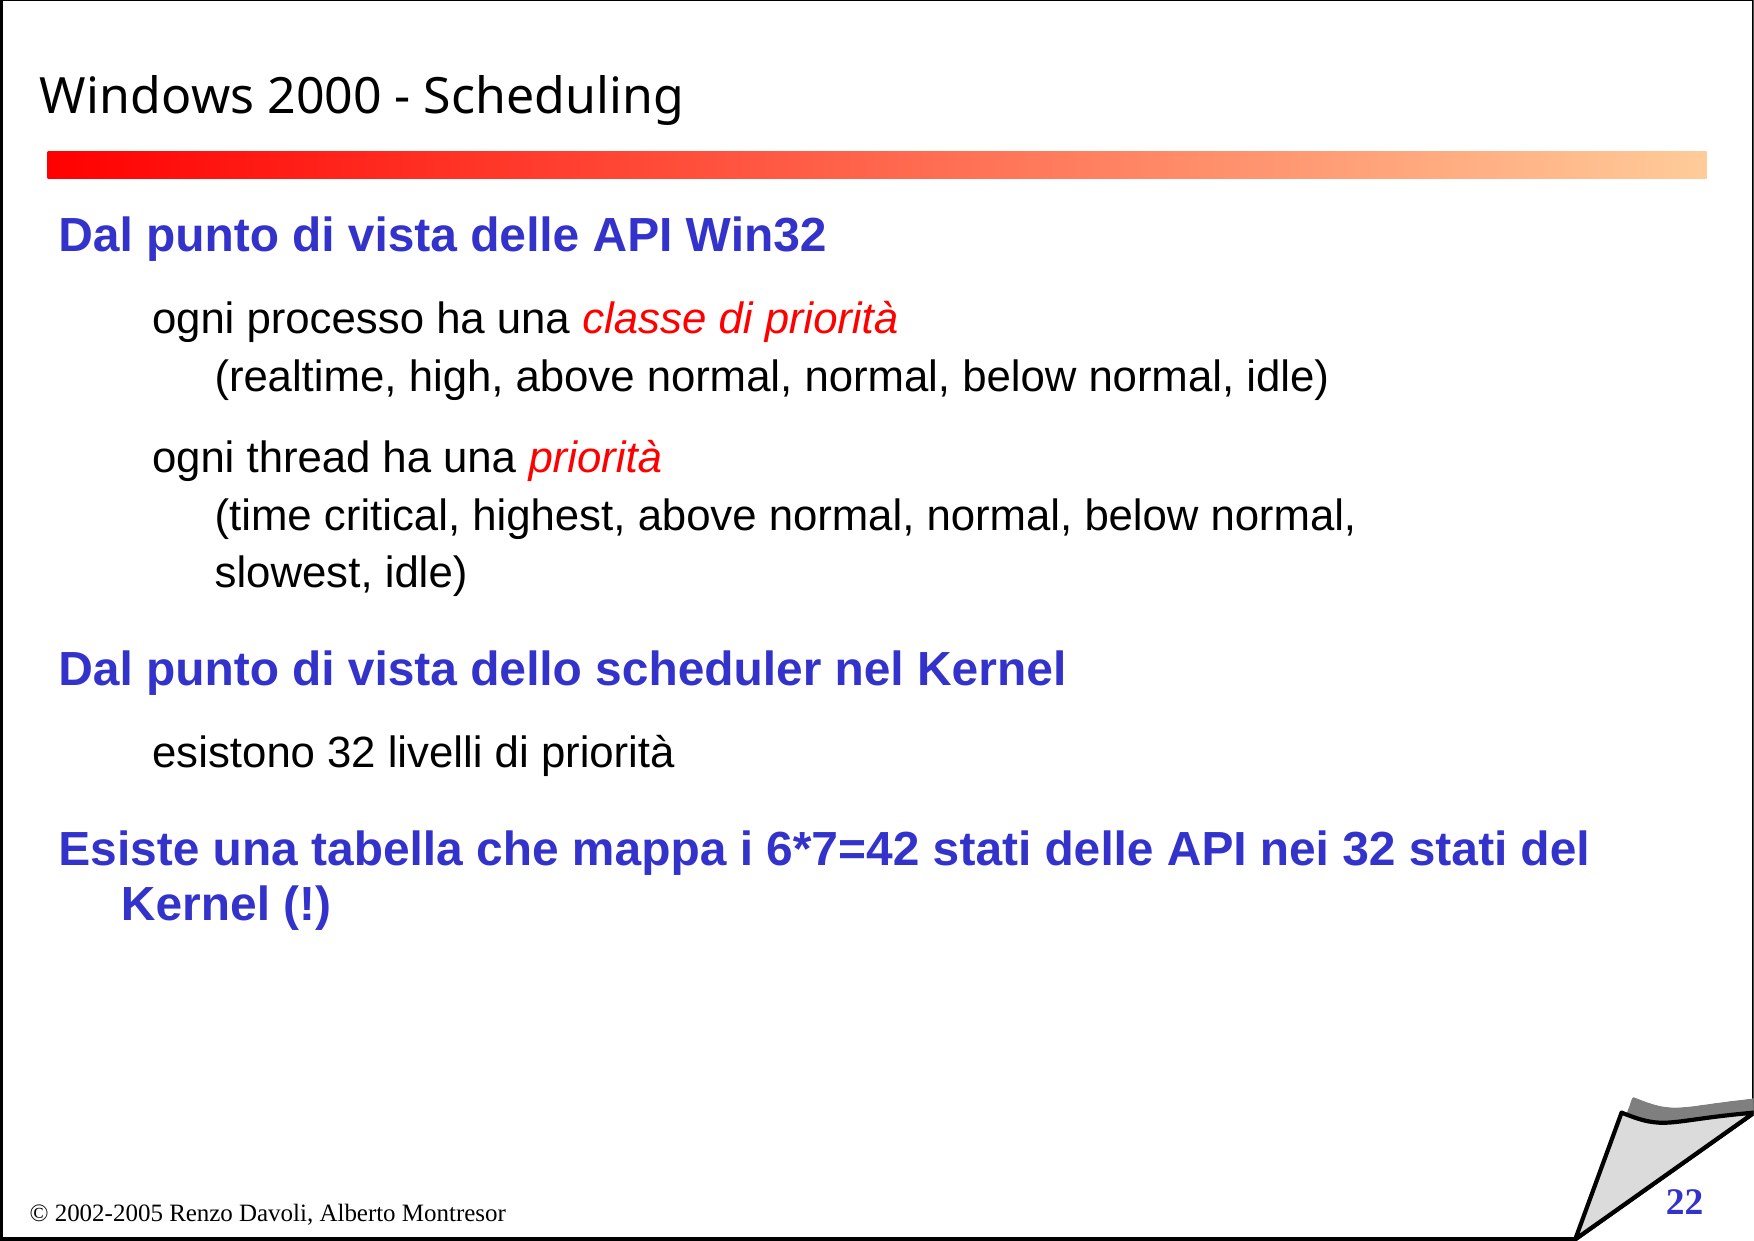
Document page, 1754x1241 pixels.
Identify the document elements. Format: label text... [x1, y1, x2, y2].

list Dal punto di vista delle API Win32 ogni processo ha una classe di priorità (realtime, high, above normal, normal, below normal, idle) ogni thread ha una priorità (time critical, highest, above normal, normal, below normal, slowest, idle) Dal punto di vista dello scheduler nel Kernel esistono 32 livelli di priorità Esiste una tabella che mappa i 6*7=42 stati delle API nei 32 stati del Kernel (!) [58, 206, 1695, 1006]
title Windows 2000 - Scheduling [40, 49, 1713, 144]
